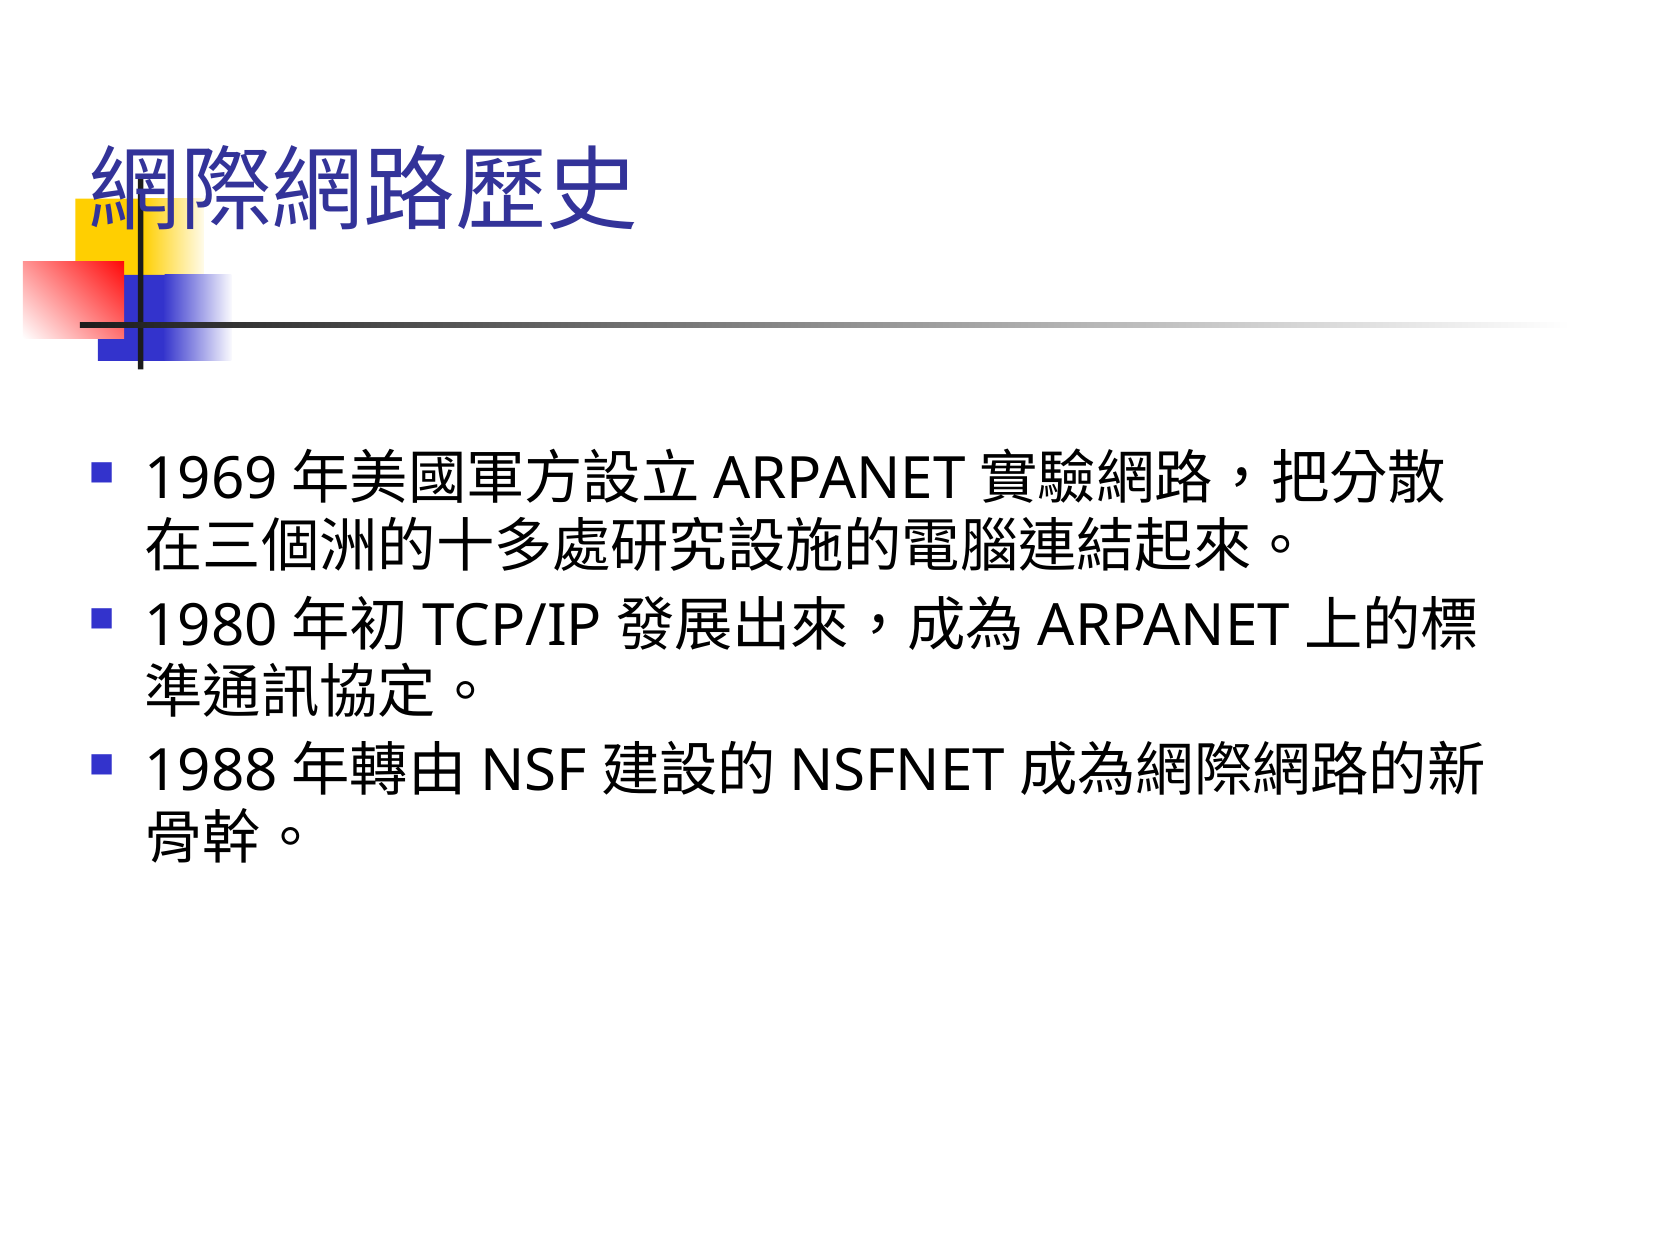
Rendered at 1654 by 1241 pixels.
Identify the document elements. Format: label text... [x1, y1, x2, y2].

title 網際網路歷史 [73, 24, 1479, 248]
list 1969年美國軍方設立ARPANET實驗網路，把分散在三個洲的十多處研究設施的電腦連結起來。 1980年初TCP/IP發展出來，成為ARPANET上的標準通訊協定。 1988年轉由NSF建設的NSFNET成為網際網路的新骨幹。 [73, 437, 1519, 1158]
